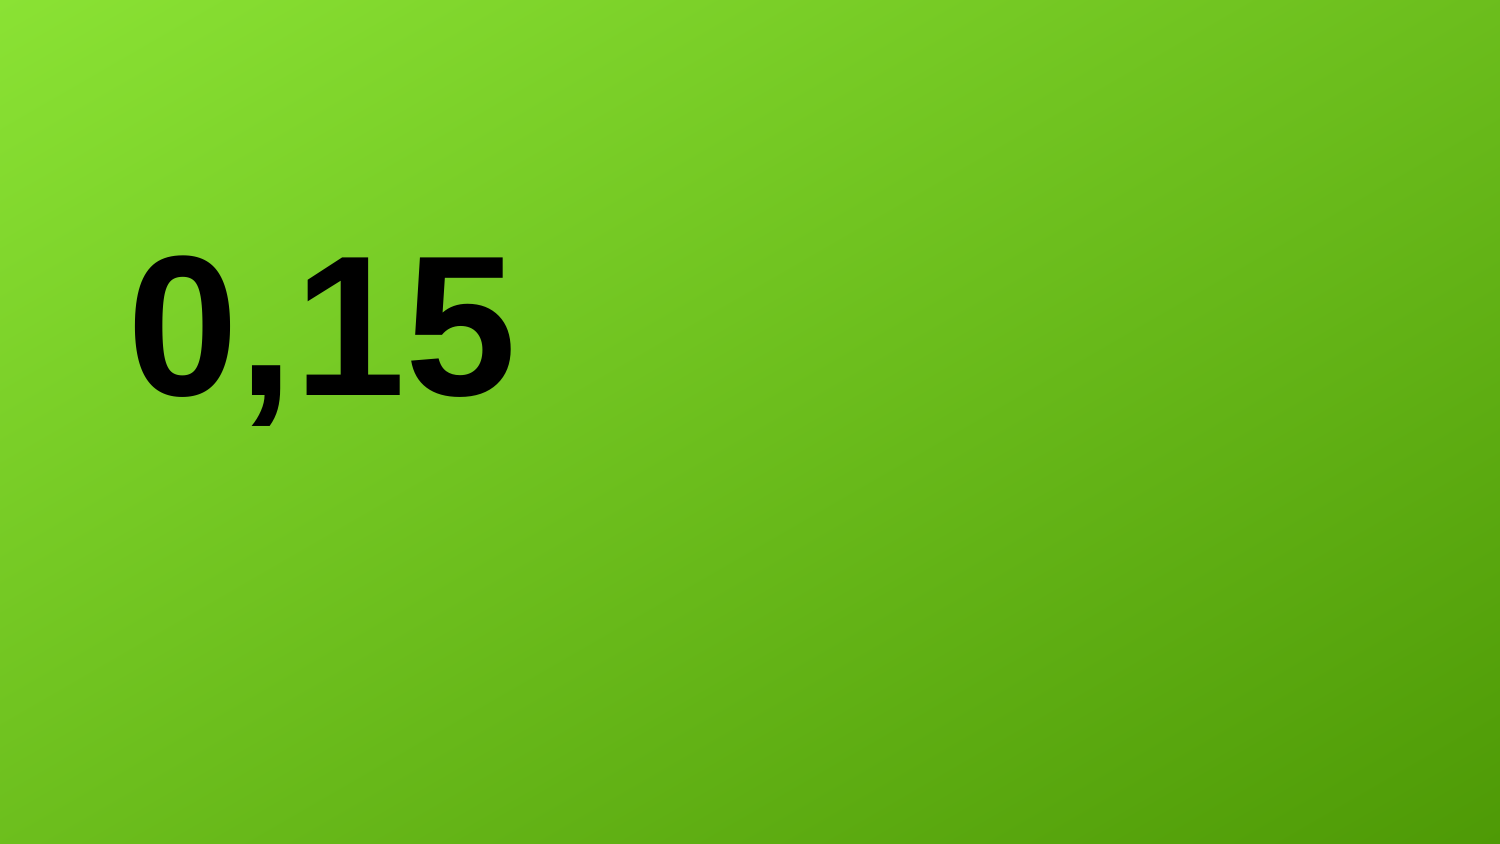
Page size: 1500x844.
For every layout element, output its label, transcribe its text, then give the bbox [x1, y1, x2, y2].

title 0,15 [112, 259, 1388, 450]
